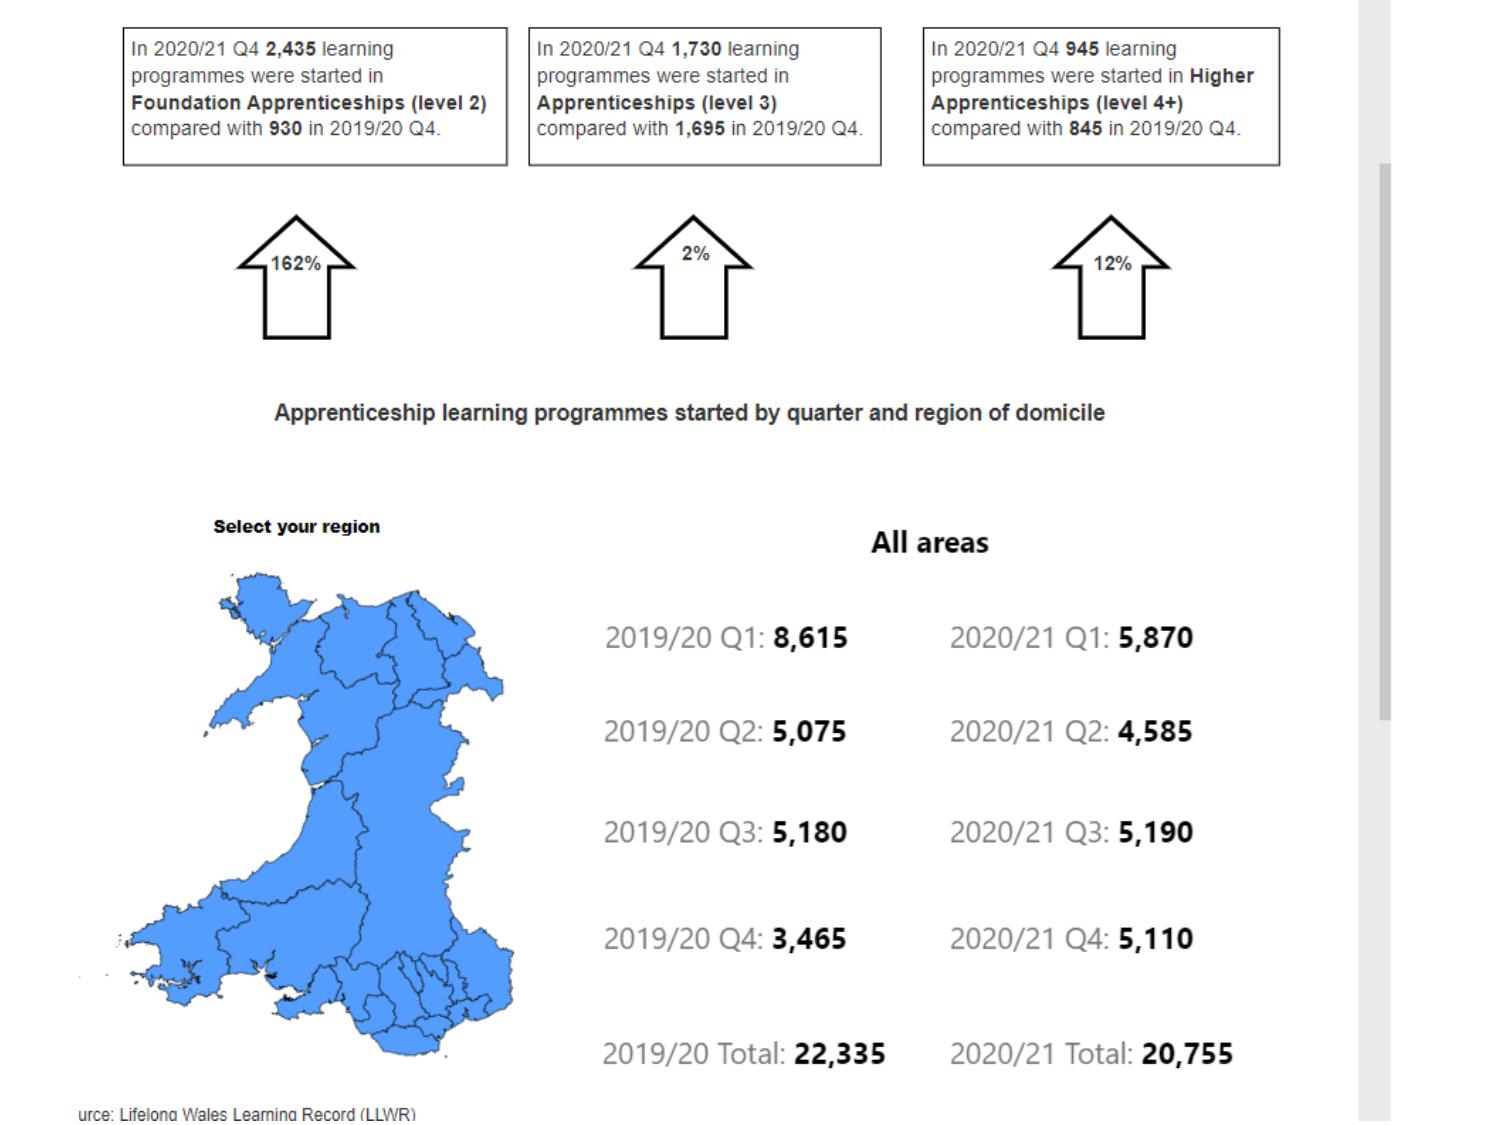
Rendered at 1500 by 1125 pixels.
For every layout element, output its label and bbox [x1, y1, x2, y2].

picture [79, 0, 1421, 1121]
